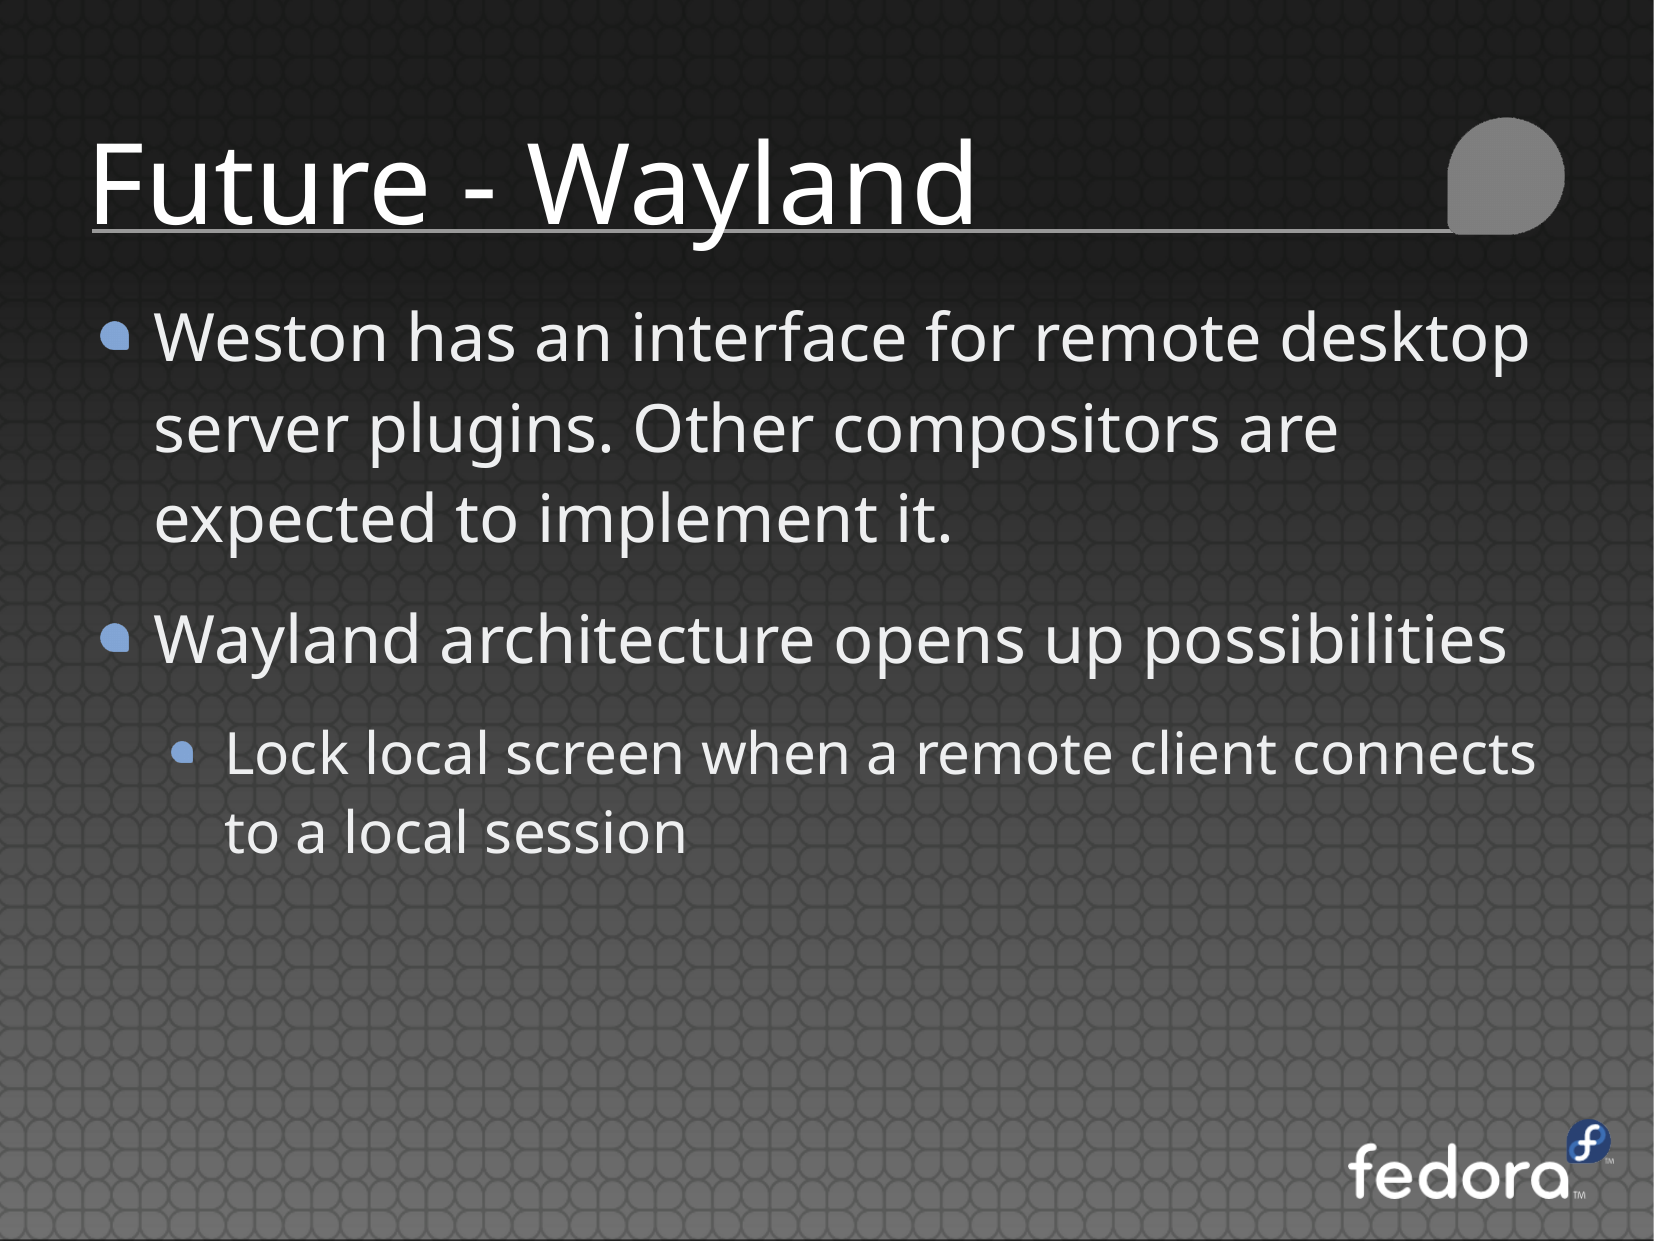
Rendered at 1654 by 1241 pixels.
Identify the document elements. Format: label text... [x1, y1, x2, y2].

picture [0, 0, 1654, 1241]
title Future - Wayland [86, 112, 1576, 249]
list Weston has an interface for remote desktop server plugins. Other compositors are expected to implement it. Wayland architecture opens up possibilities Lock local screen when a remote client connects to a local session [82, 290, 1571, 1010]
